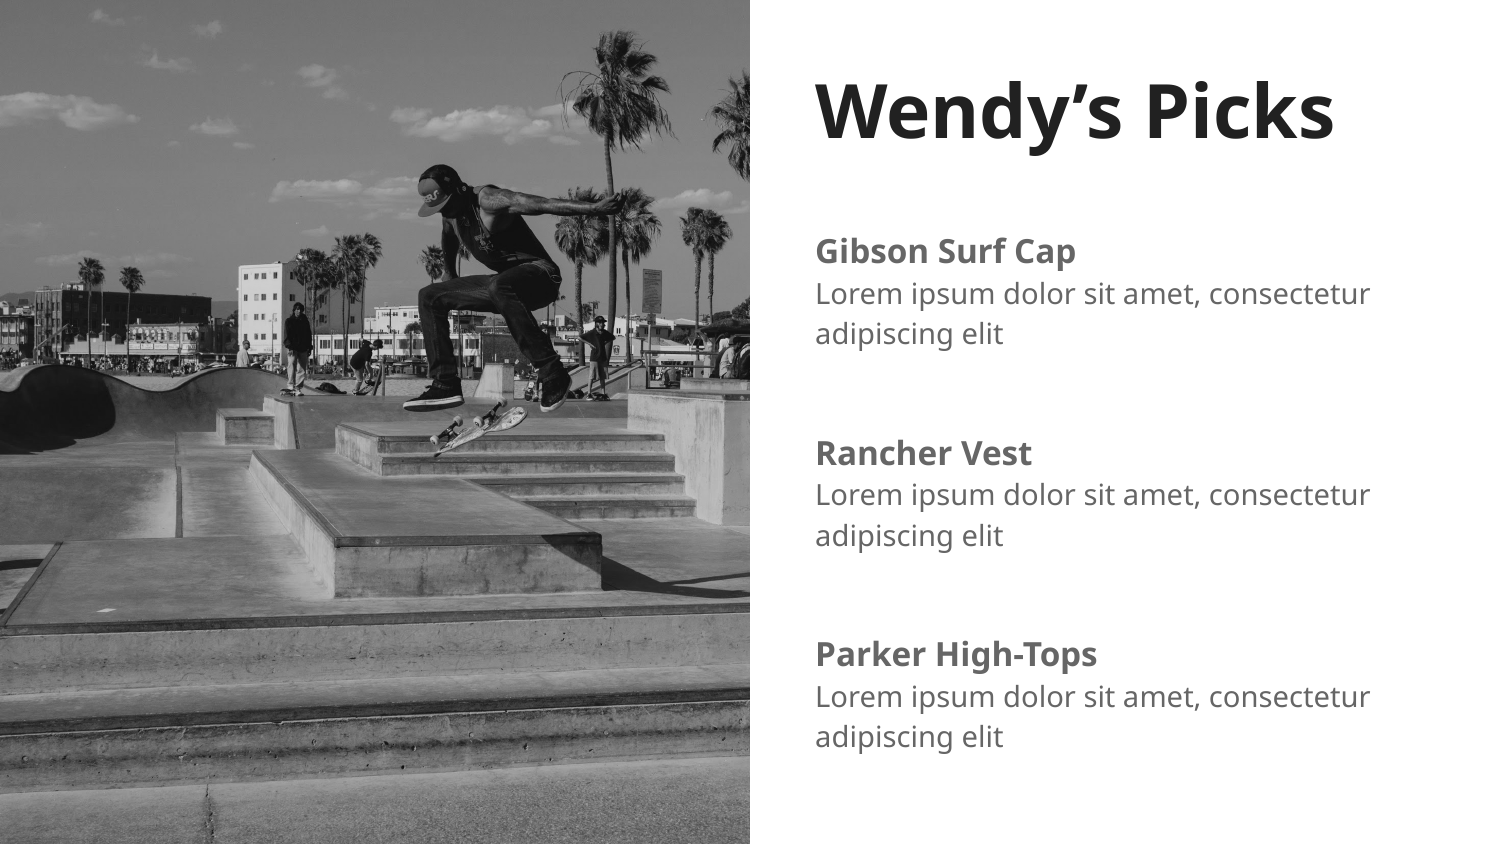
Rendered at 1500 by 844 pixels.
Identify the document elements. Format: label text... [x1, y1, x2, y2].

picture [0, 0, 750, 844]
list Parker High-Tops Lorem ipsum dolor sit amet, consectetur adipiscing elit [800, 612, 1454, 782]
list Gibson Surf Cap Lorem ipsum dolor sit amet, consectetur adipiscing elit [800, 209, 1454, 379]
list Rancher Vest Lorem ipsum dolor sit amet, consectetur adipiscing elit [800, 410, 1454, 581]
title Wendy’s Picks [800, 48, 1454, 152]
